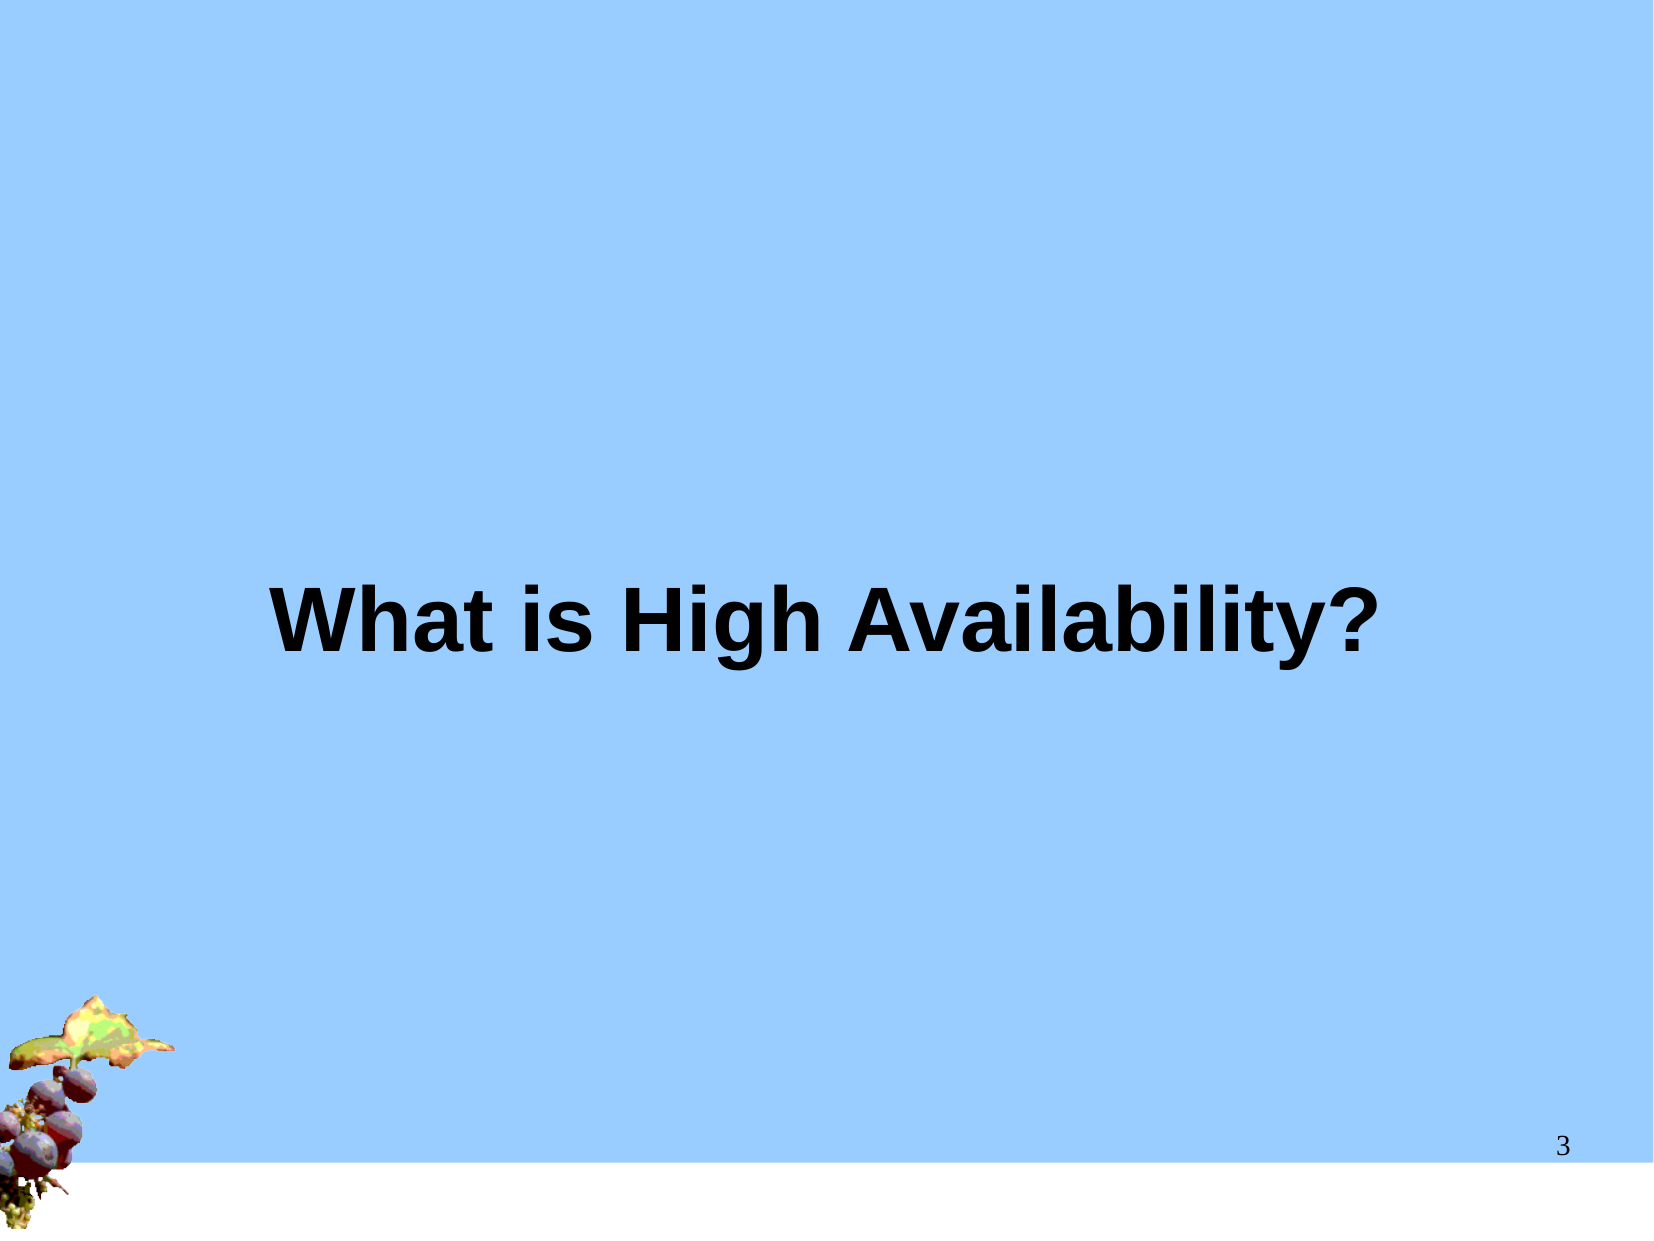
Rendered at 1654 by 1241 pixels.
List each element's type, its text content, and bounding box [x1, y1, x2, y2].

title What is High Availability? [82, 559, 1571, 682]
picture [0, 990, 188, 1229]
